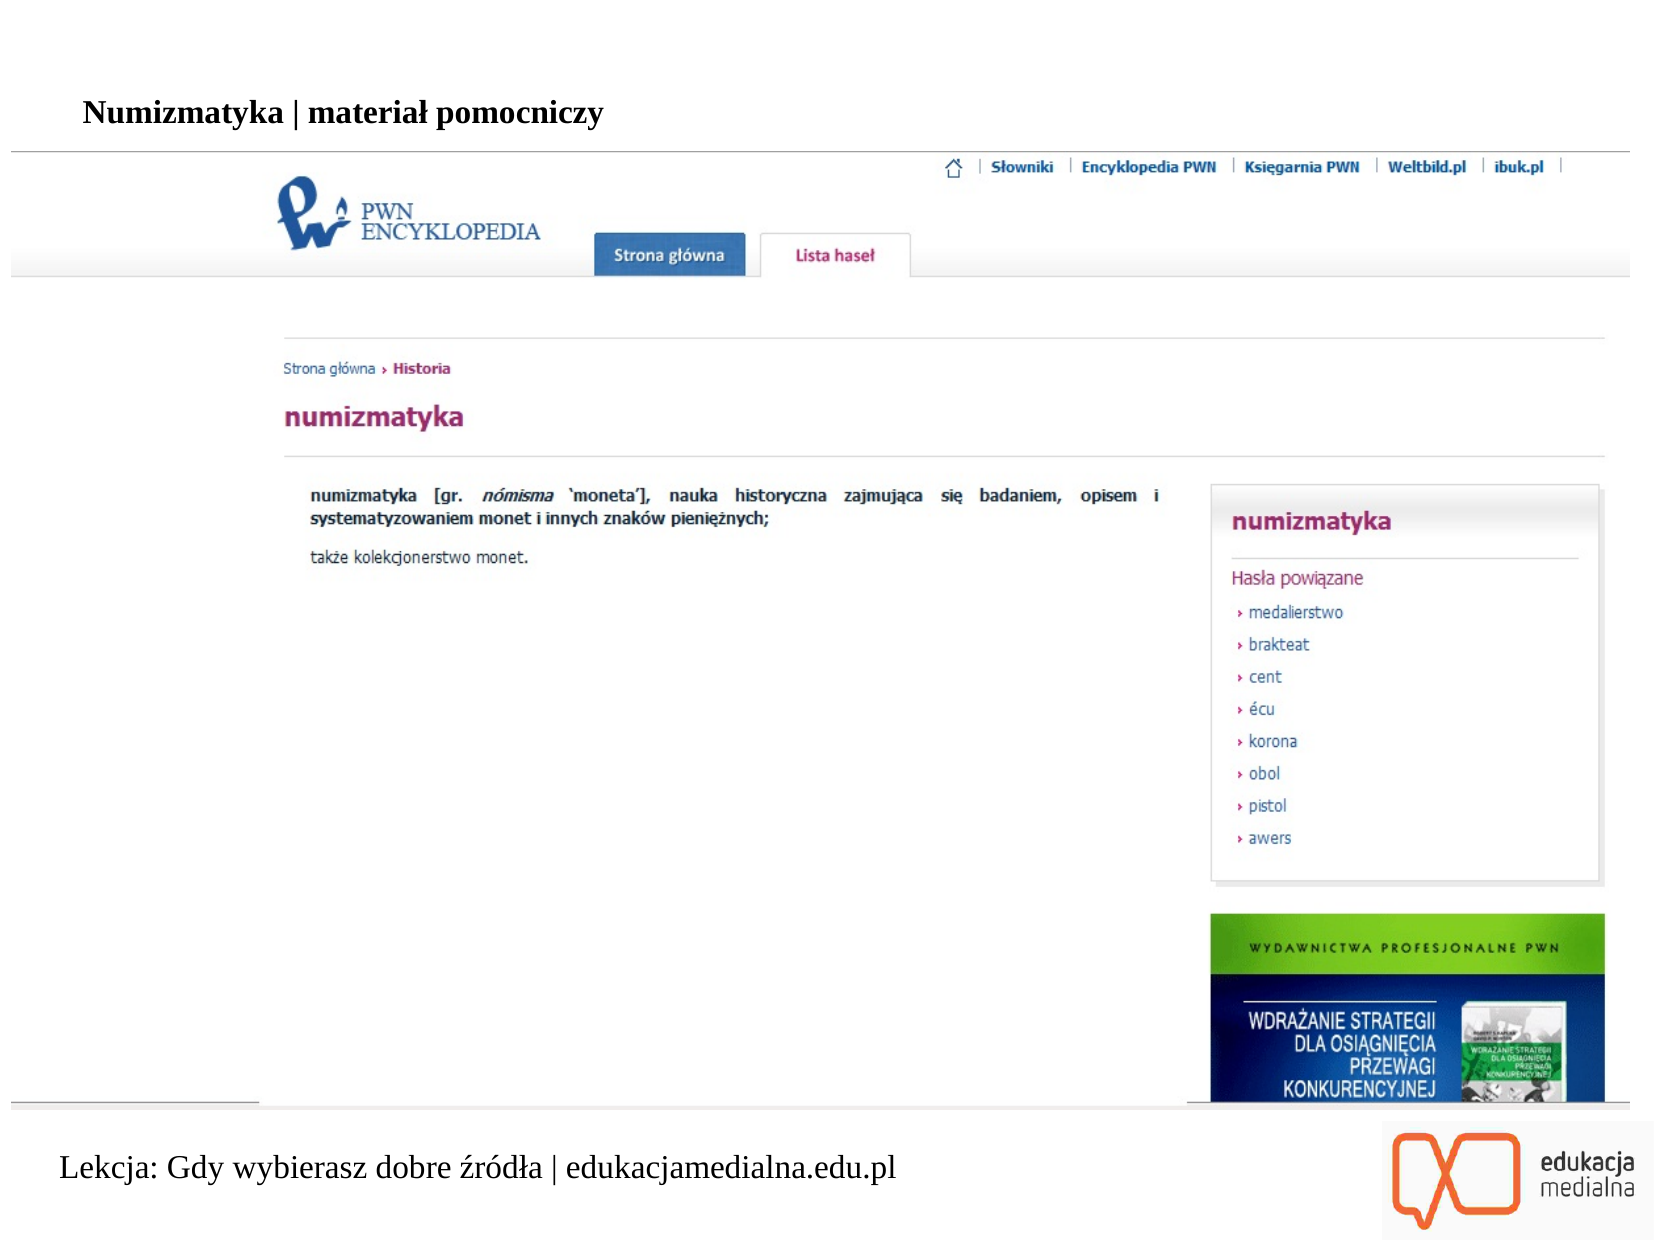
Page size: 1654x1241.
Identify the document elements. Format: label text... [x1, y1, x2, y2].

title Numizmatyka | materiał pomocniczy [82, 90, 1571, 131]
picture [1382, 1121, 1654, 1240]
title Lekcja: Gdy wybierasz dobre źródła | edukacjamedialna.edu.pl [59, 1145, 1382, 1186]
picture [11, 151, 1630, 1110]
